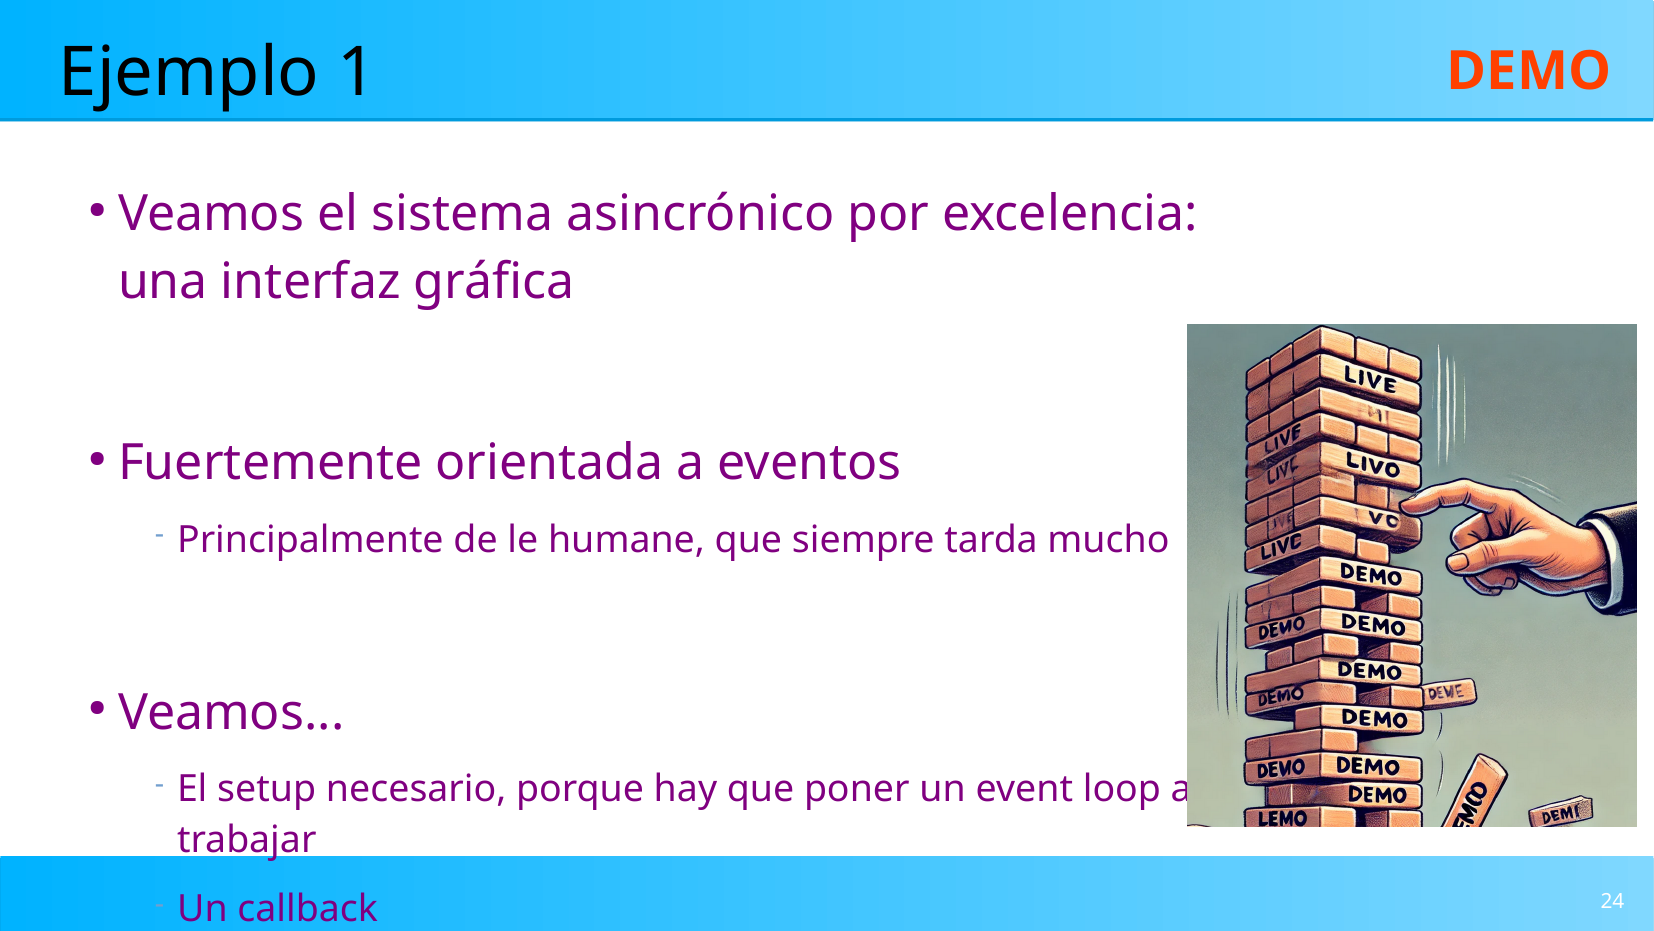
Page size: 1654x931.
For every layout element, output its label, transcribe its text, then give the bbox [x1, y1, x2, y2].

picture [1187, 324, 1637, 827]
title Ejemplo 1 [59, 29, 1446, 108]
title DEMO [1446, 29, 1654, 108]
list Veamos el sistema asincrónico por excelencia: una interfaz gráfica Fuertemente orientada a eventos Principalmente de le humane, que siempre tarda mucho Veamos... El setup necesario, porque hay que poner un event loop a trabajar Un callback [59, 177, 1211, 768]
